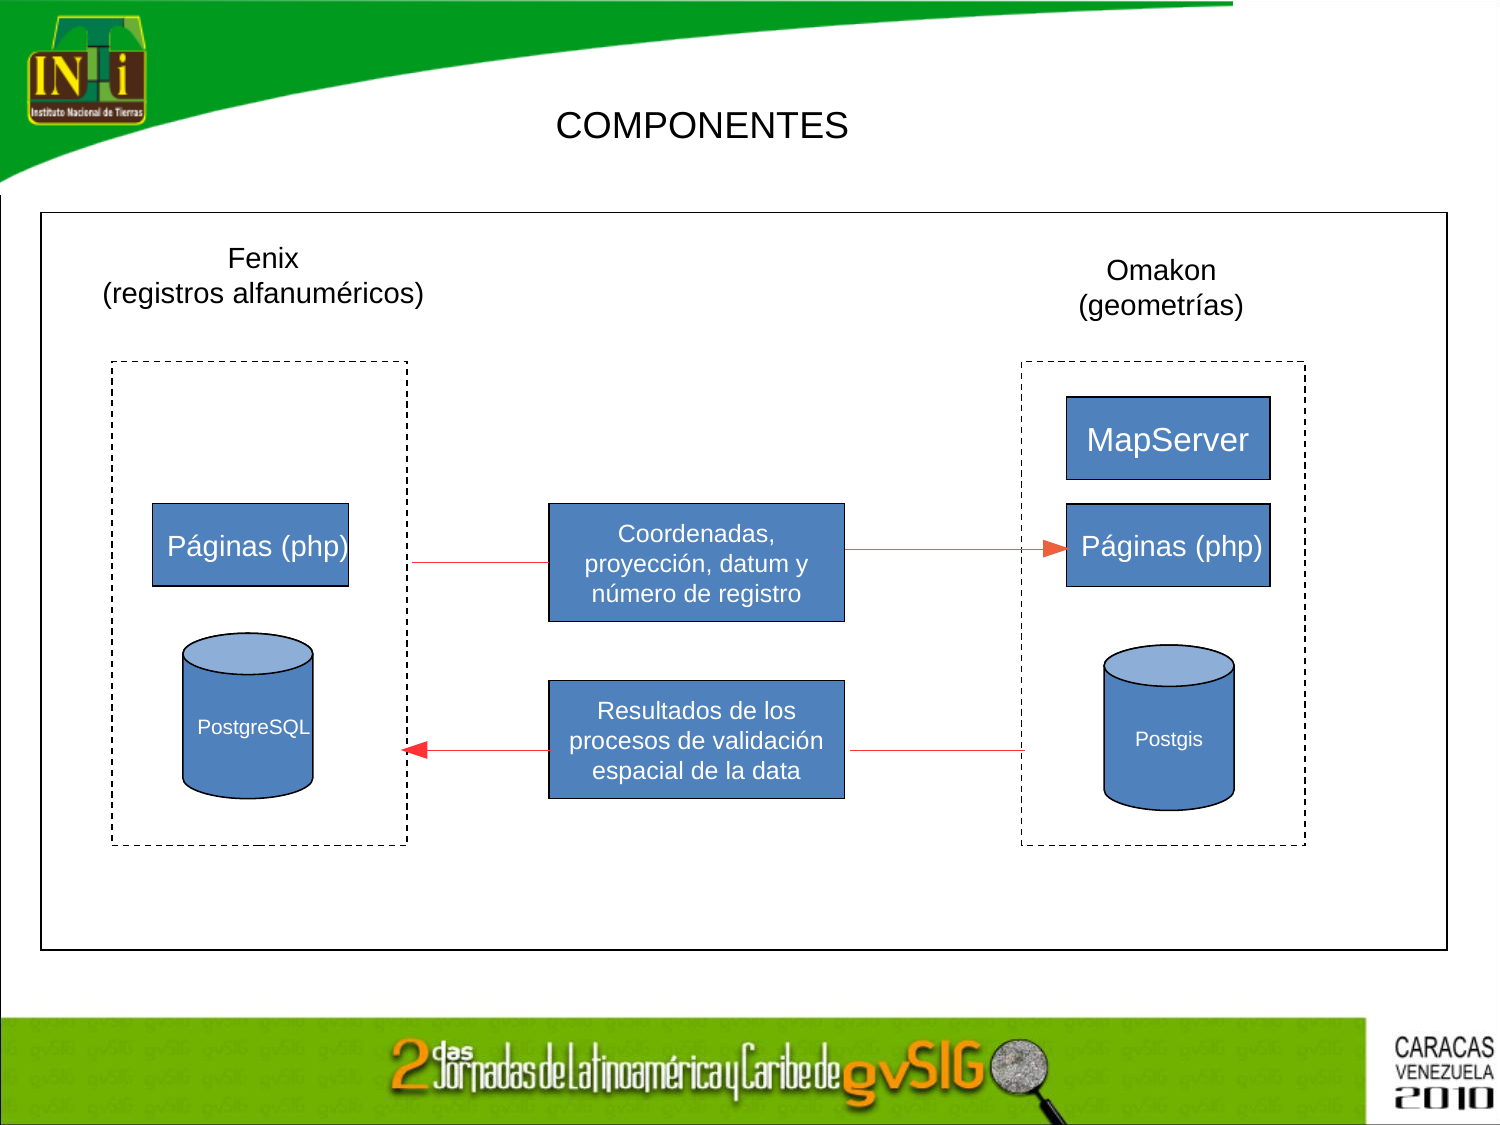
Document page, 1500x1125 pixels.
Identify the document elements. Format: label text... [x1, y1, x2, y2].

text_box PostgreSQL [182, 655, 313, 799]
text_box Resultados de los procesos de validación espacial de la data [549, 680, 845, 799]
picture [0, 0, 1500, 1125]
text_box Páginas (php) [1066, 503, 1270, 587]
text_box COMPONENTES [540, 93, 865, 155]
text_box Fenix (registros alfanuméricos) [87, 231, 440, 317]
text_box MapServer [1066, 396, 1270, 480]
text_box Omakon (geometrías) [1063, 243, 1260, 329]
text_box Páginas (php) [152, 503, 349, 586]
text_box Postgis [1104, 667, 1235, 811]
text_box Coordenadas, proyección, datum y número de registro [549, 503, 845, 622]
